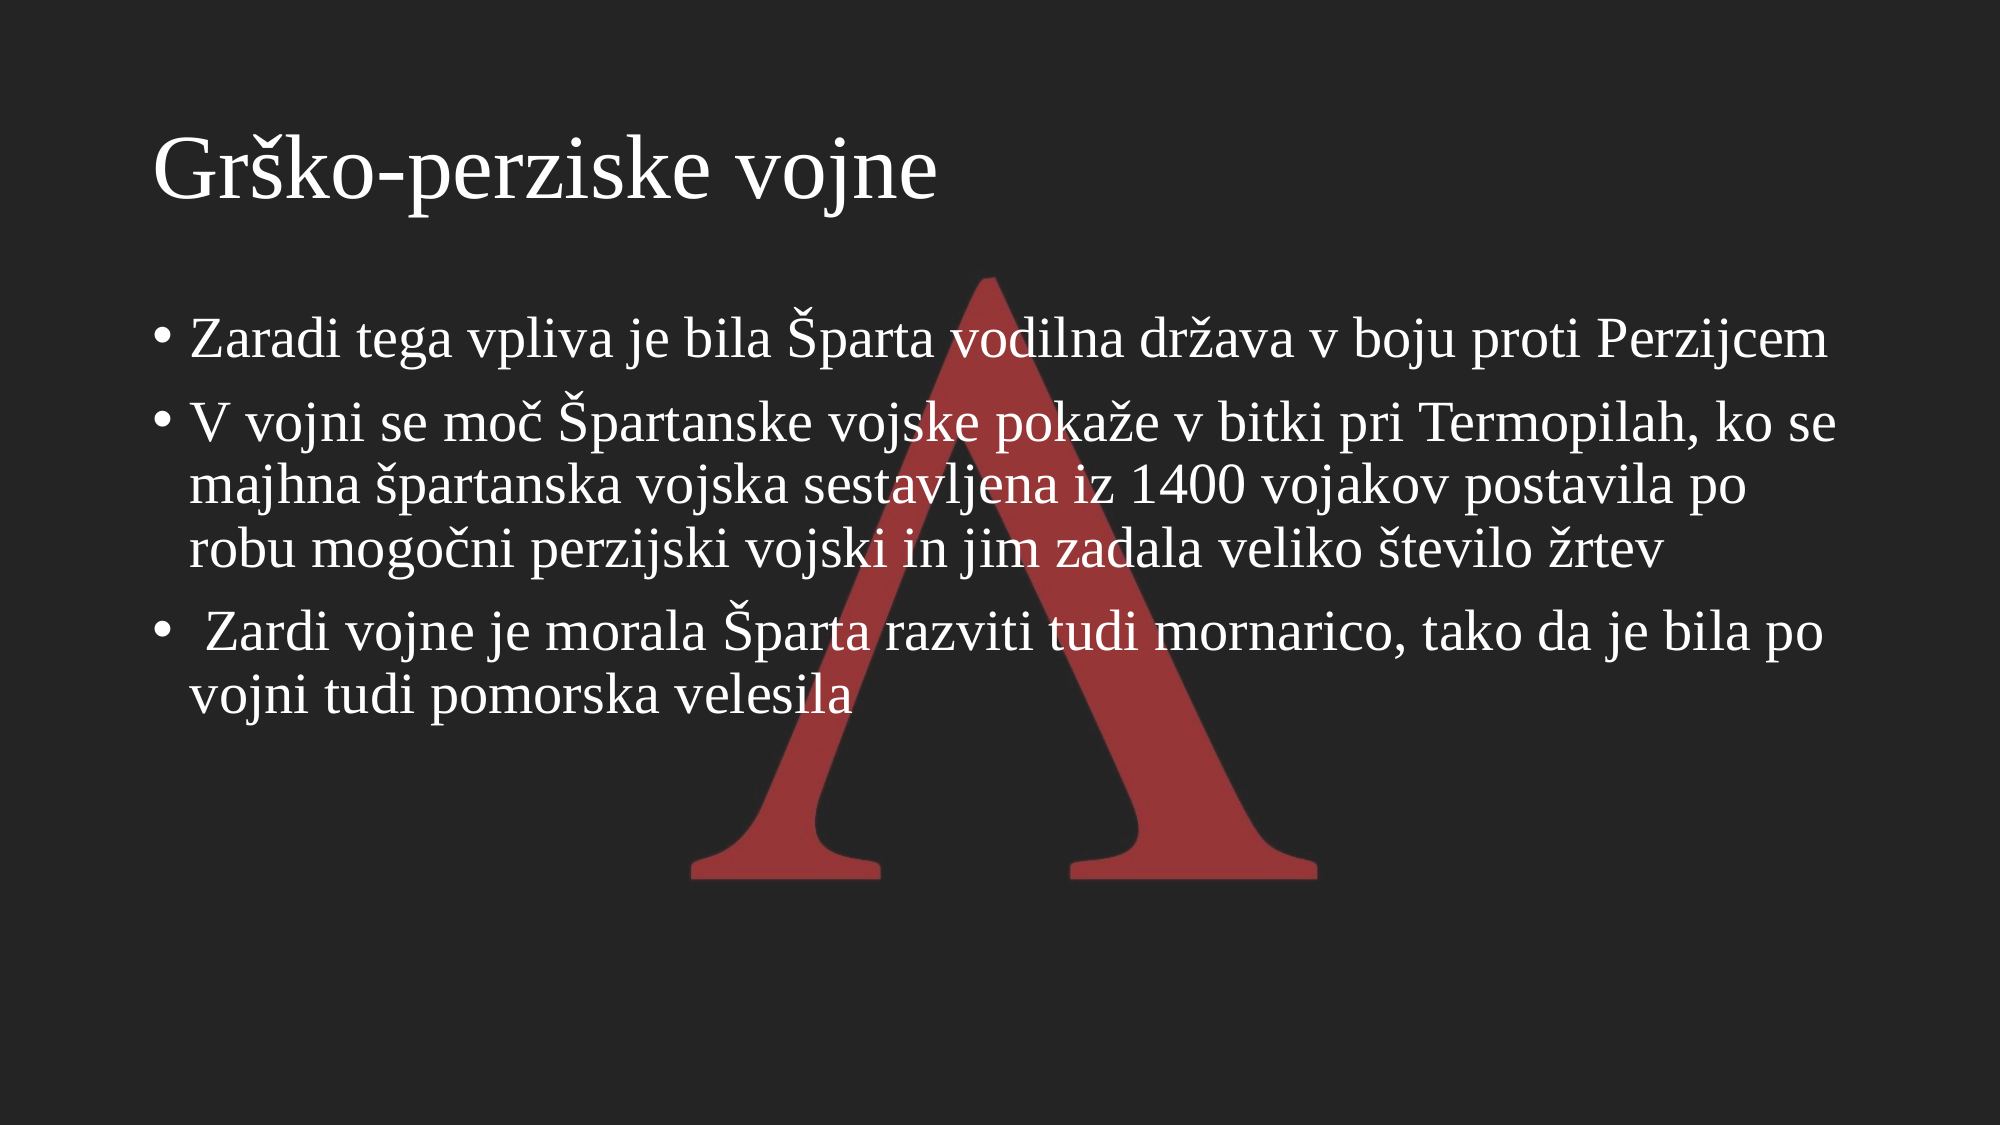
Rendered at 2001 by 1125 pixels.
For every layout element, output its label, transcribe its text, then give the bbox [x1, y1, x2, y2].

list Zaradi tega vpliva je bila Šparta vodilna država v boju proti Perzijcem V vojni se moč Špartanske vojske pokaže v bitki pri Termopilah, ko se majhna špartanska vojska sestavljena iz 1400 vojakov postavila po robu mogočni perzijski vojski in jim zadala veliko število žrtev Zardi vojne je morala Šparta razviti tudi mornarico, tako da je bila po vojni tudi pomorska velesila [137, 299, 1863, 1014]
title Grško-perziske vojne [137, 59, 1863, 278]
